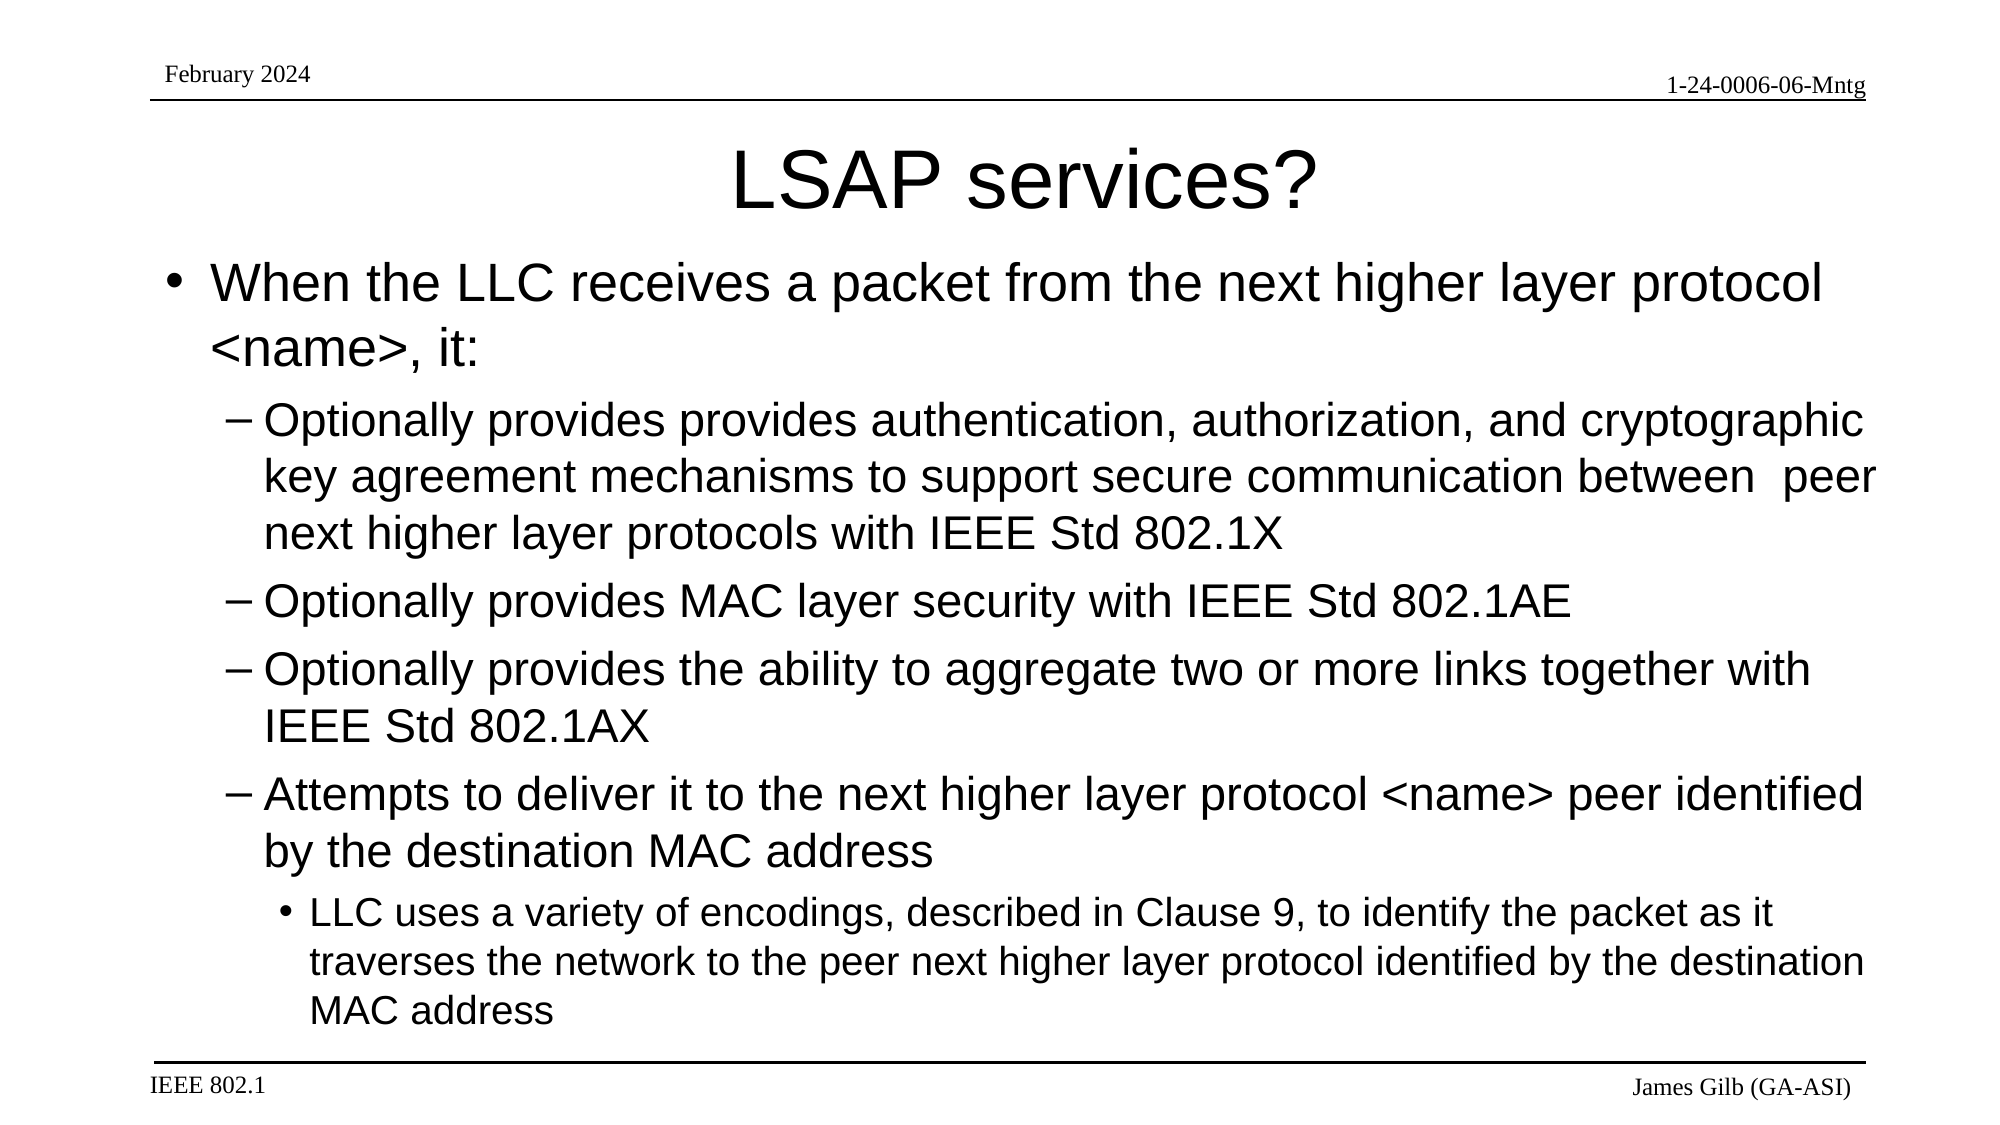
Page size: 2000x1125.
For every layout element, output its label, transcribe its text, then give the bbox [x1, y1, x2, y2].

list When the LLC receives a packet from the next higher layer protocol <name>, it: Optionally provides provides authentication, authorization, and cryptographic key agreement mechanisms to support secure communication between peer next higher layer protocols with IEEE Std 802.1X Optionally provides MAC layer security with IEEE Std 802.1AE Optionally provides the ability to aggregate two or more links together with IEEE Std 802.1AX Attempts to deliver it to the next higher layer protocol <name> peer identified by the destination MAC address LLC uses a variety of encodings, described in Clause 9, to identify the packet as it traverses the network to the peer next higher layer protocol identified by the destination MAC address [150, 239, 1900, 1051]
title LSAP services? [149, 112, 1900, 238]
